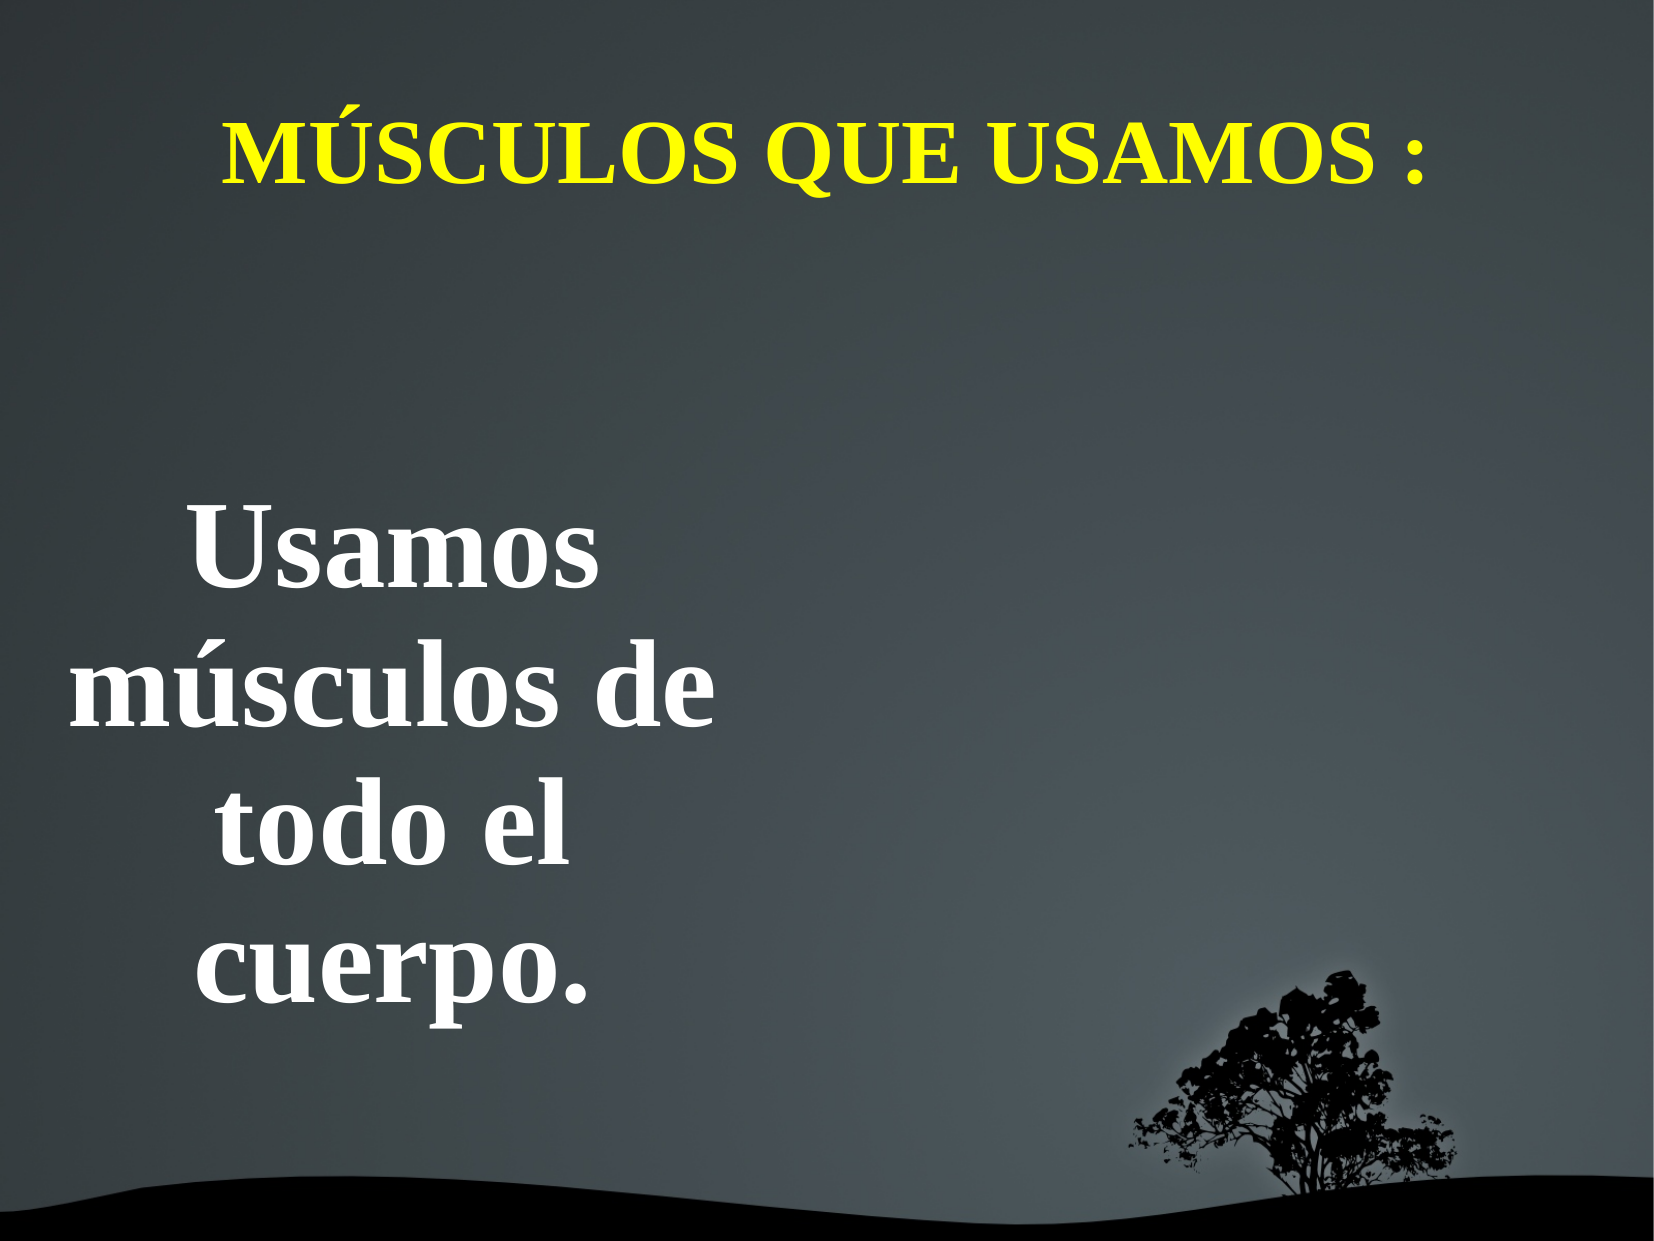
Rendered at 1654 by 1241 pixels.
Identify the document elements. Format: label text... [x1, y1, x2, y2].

picture [0, 0, 1654, 1241]
title MÚSCULOS QUE USAMOS : [82, 49, 1571, 257]
title Usamos músculos de todo el cuerpo. [47, 295, 739, 1211]
